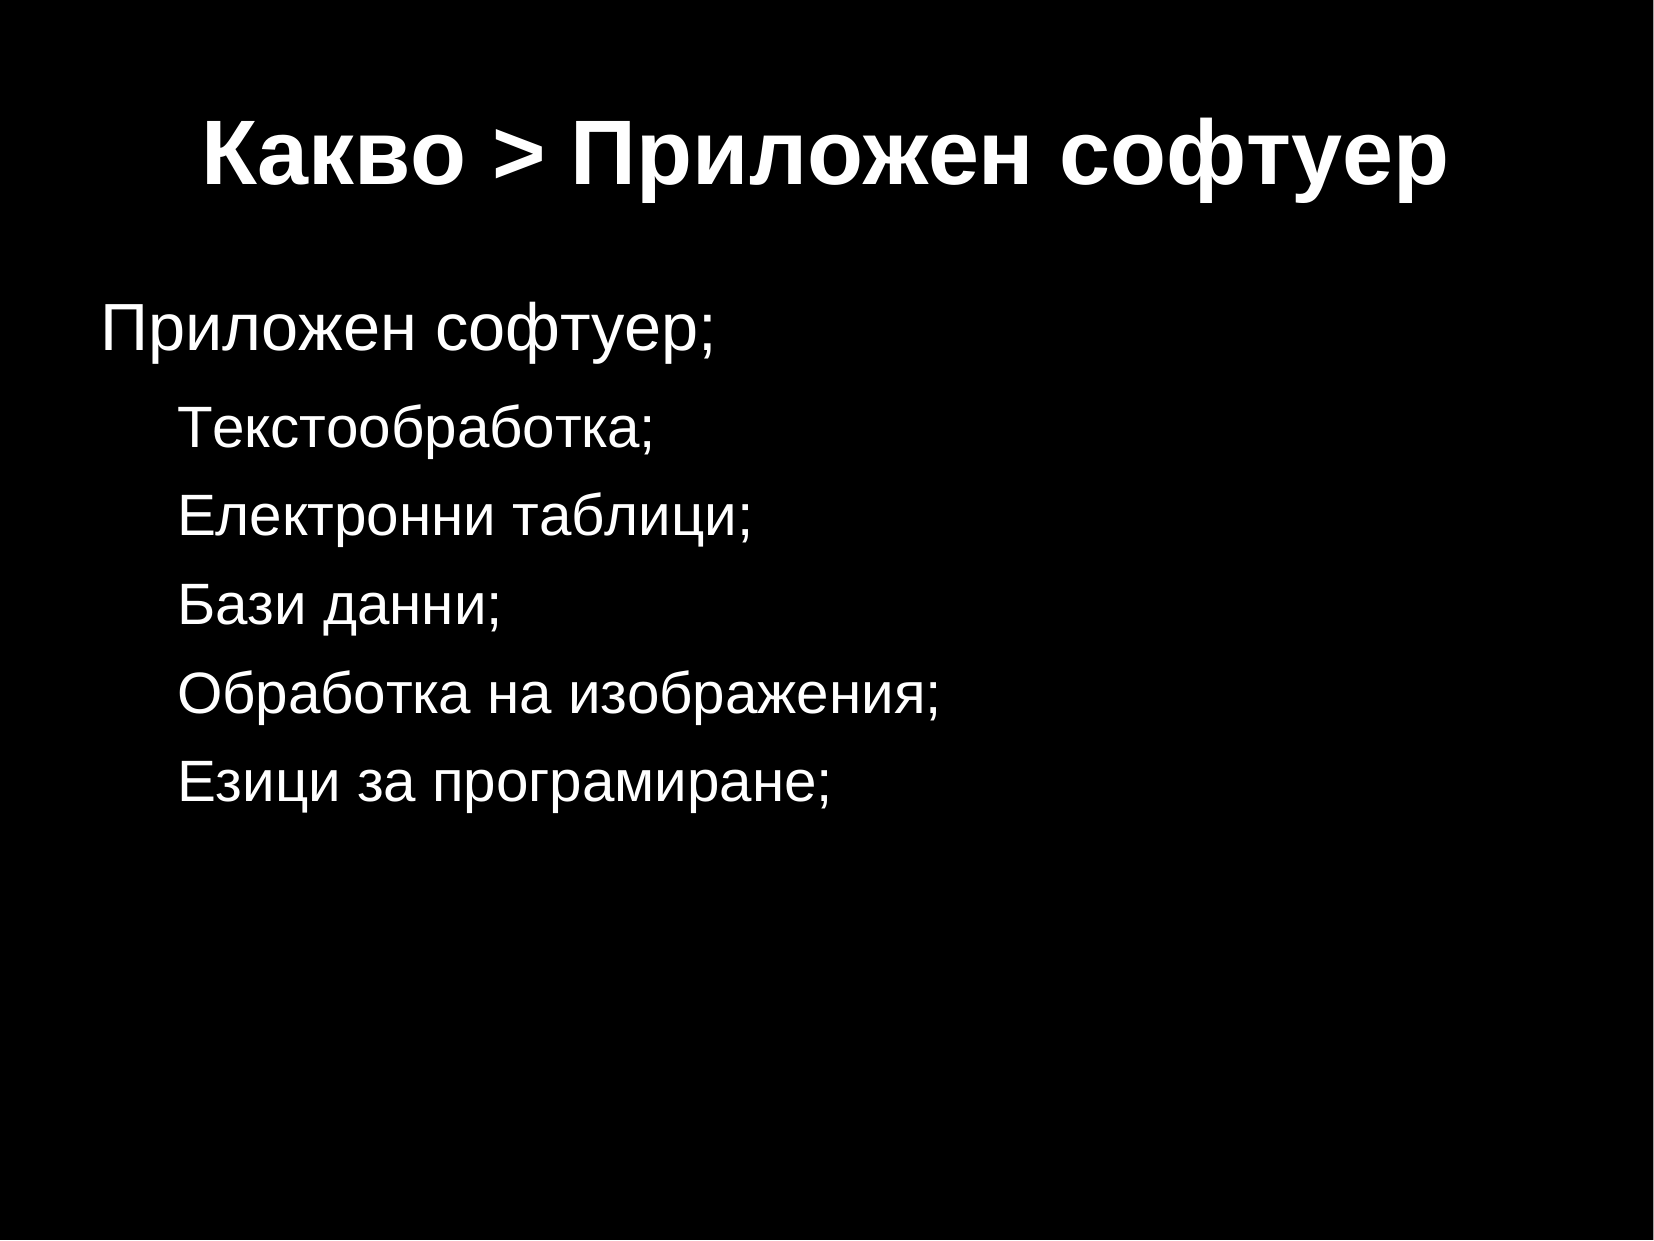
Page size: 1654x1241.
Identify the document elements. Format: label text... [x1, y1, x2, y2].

title Какво > Приложен софтуер [82, 49, 1571, 257]
list Приложен софтуер; Текстообработка; Електронни таблици; Бази данни; Обработка на изображения; Езици за програмиране; [82, 290, 1571, 1109]
